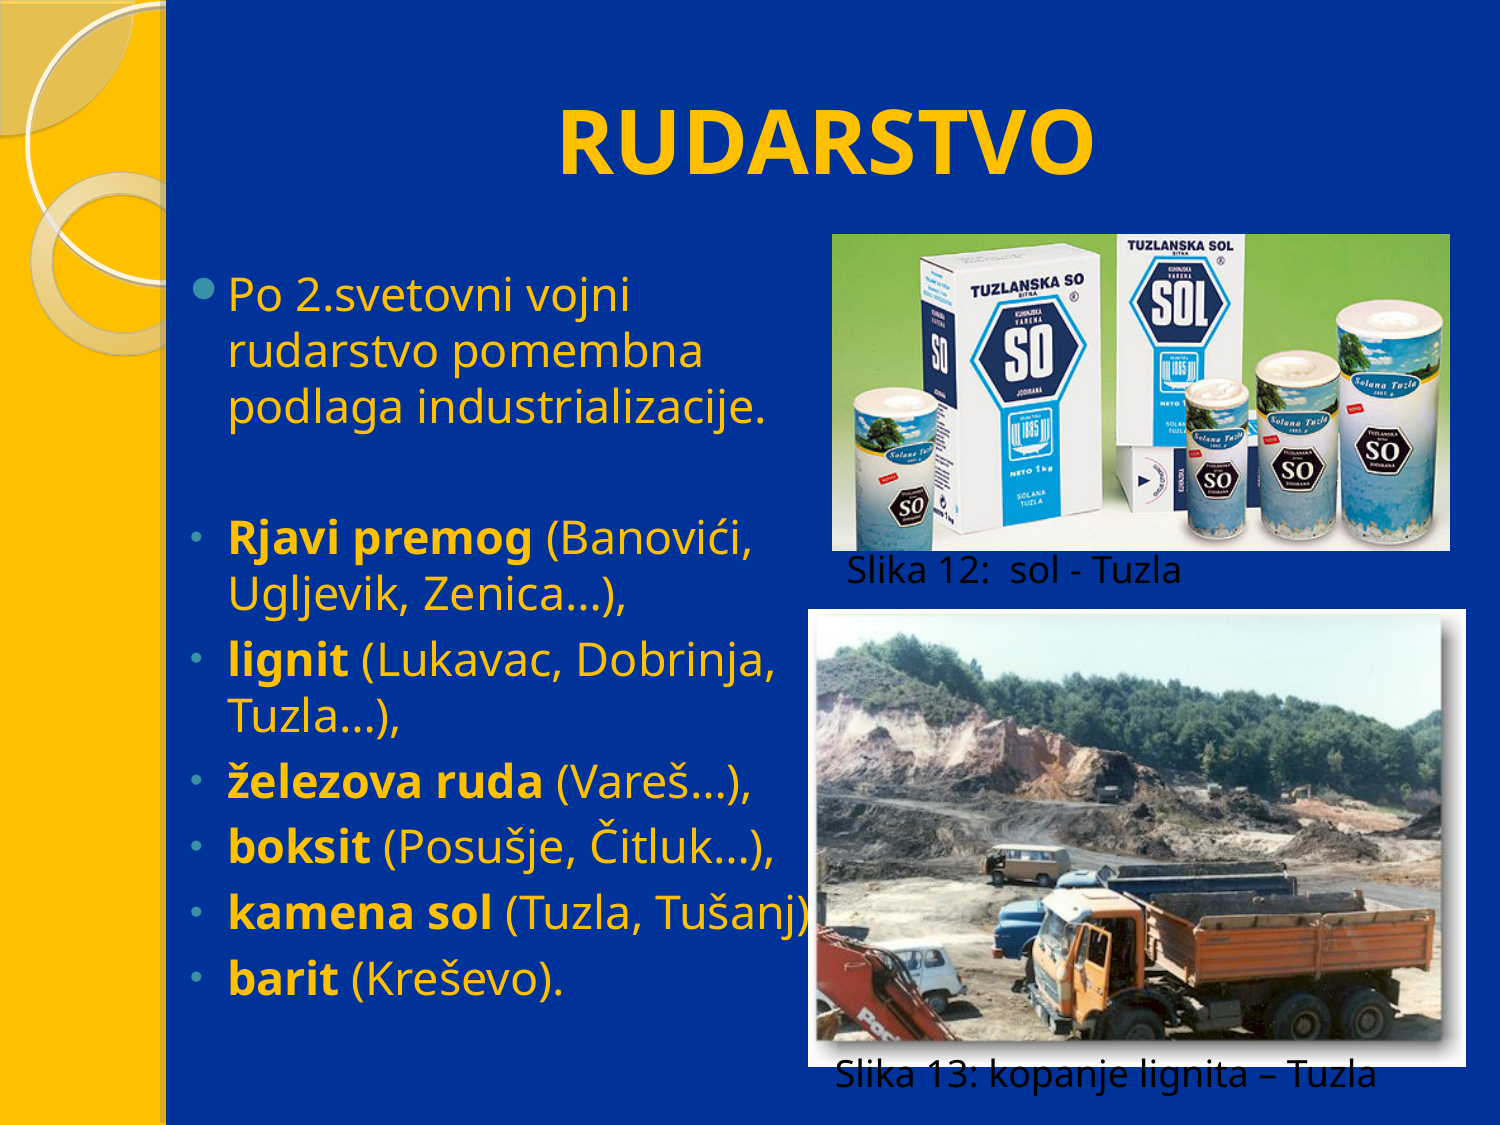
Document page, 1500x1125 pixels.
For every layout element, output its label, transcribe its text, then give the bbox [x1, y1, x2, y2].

picture [832, 234, 1450, 551]
title RUDARSTVO [187, 45, 1466, 233]
text_box Slika 12: sol - Tuzla [831, 538, 1430, 599]
list Po 2.svetovni vojni rudarstvo pomembna podlaga industrializacije. Rjavi premog (Banovići, Ugljevik, Zenica…), lignit (Lukavac, Dobrinja, Tuzla…), železova ruda (Vareš…), boksit (Posušje, Čitluk…), kamena sol (Tuzla, Tušanj), barit (Kreševo). [164, 257, 843, 1023]
text_box Slika 13: kopanje lignita – Tuzla [820, 1042, 1454, 1103]
picture [808, 609, 1466, 1067]
